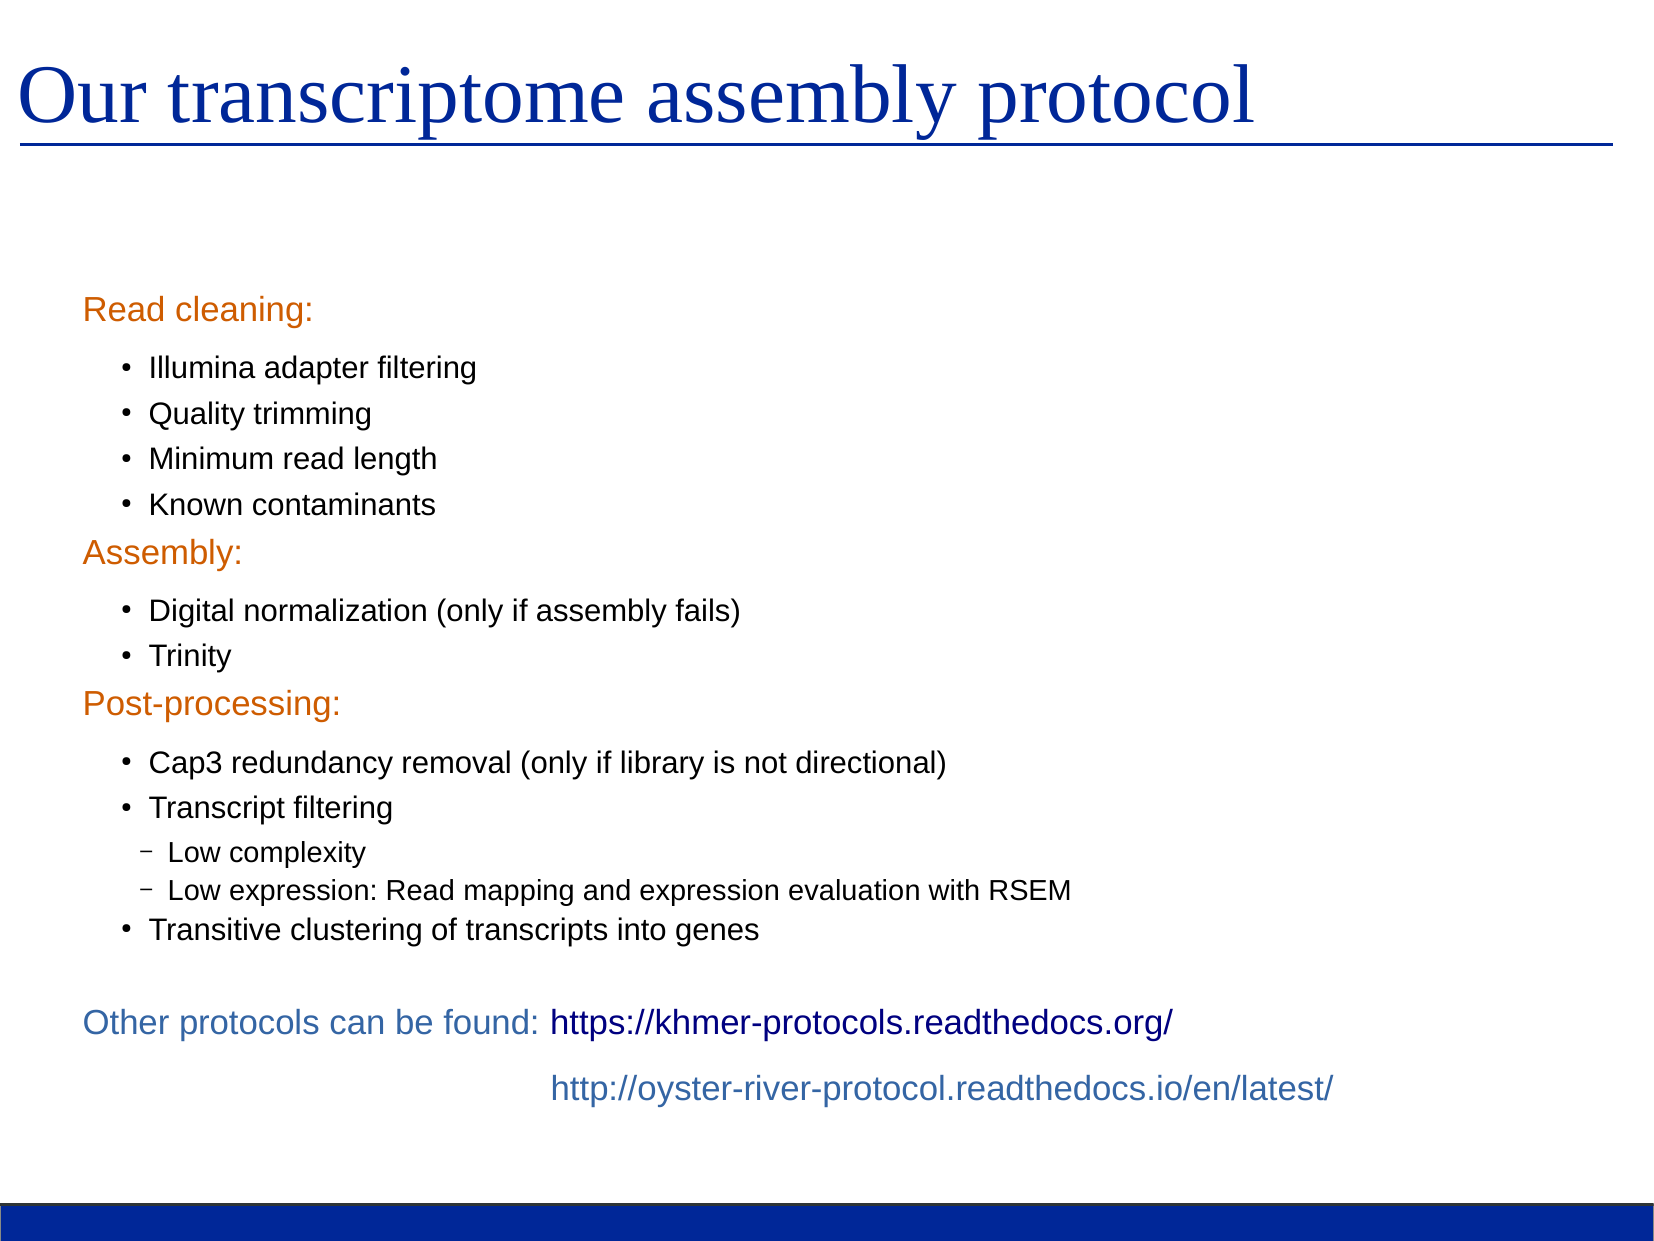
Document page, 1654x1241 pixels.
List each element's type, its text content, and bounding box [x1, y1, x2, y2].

list Read cleaning: Illumina adapter filtering Quality trimming Minimum read length Known contaminants Assembly: Digital normalization (only if assembly fails) Trinity Post-processing: Cap3 redundancy removal (only if library is not directional) Transcript filtering Low complexity Low expression: Read mapping and expression evaluation with RSEM Transitive clustering of transcripts into genes Other protocols can be found: https://khmer-protocols.readthedocs.org/ http://oyster-river-protocol.readthedocs.io/en/latest/ [82, 290, 1571, 1109]
title Our transcriptome assembly protocol [17, 0, 1589, 198]
